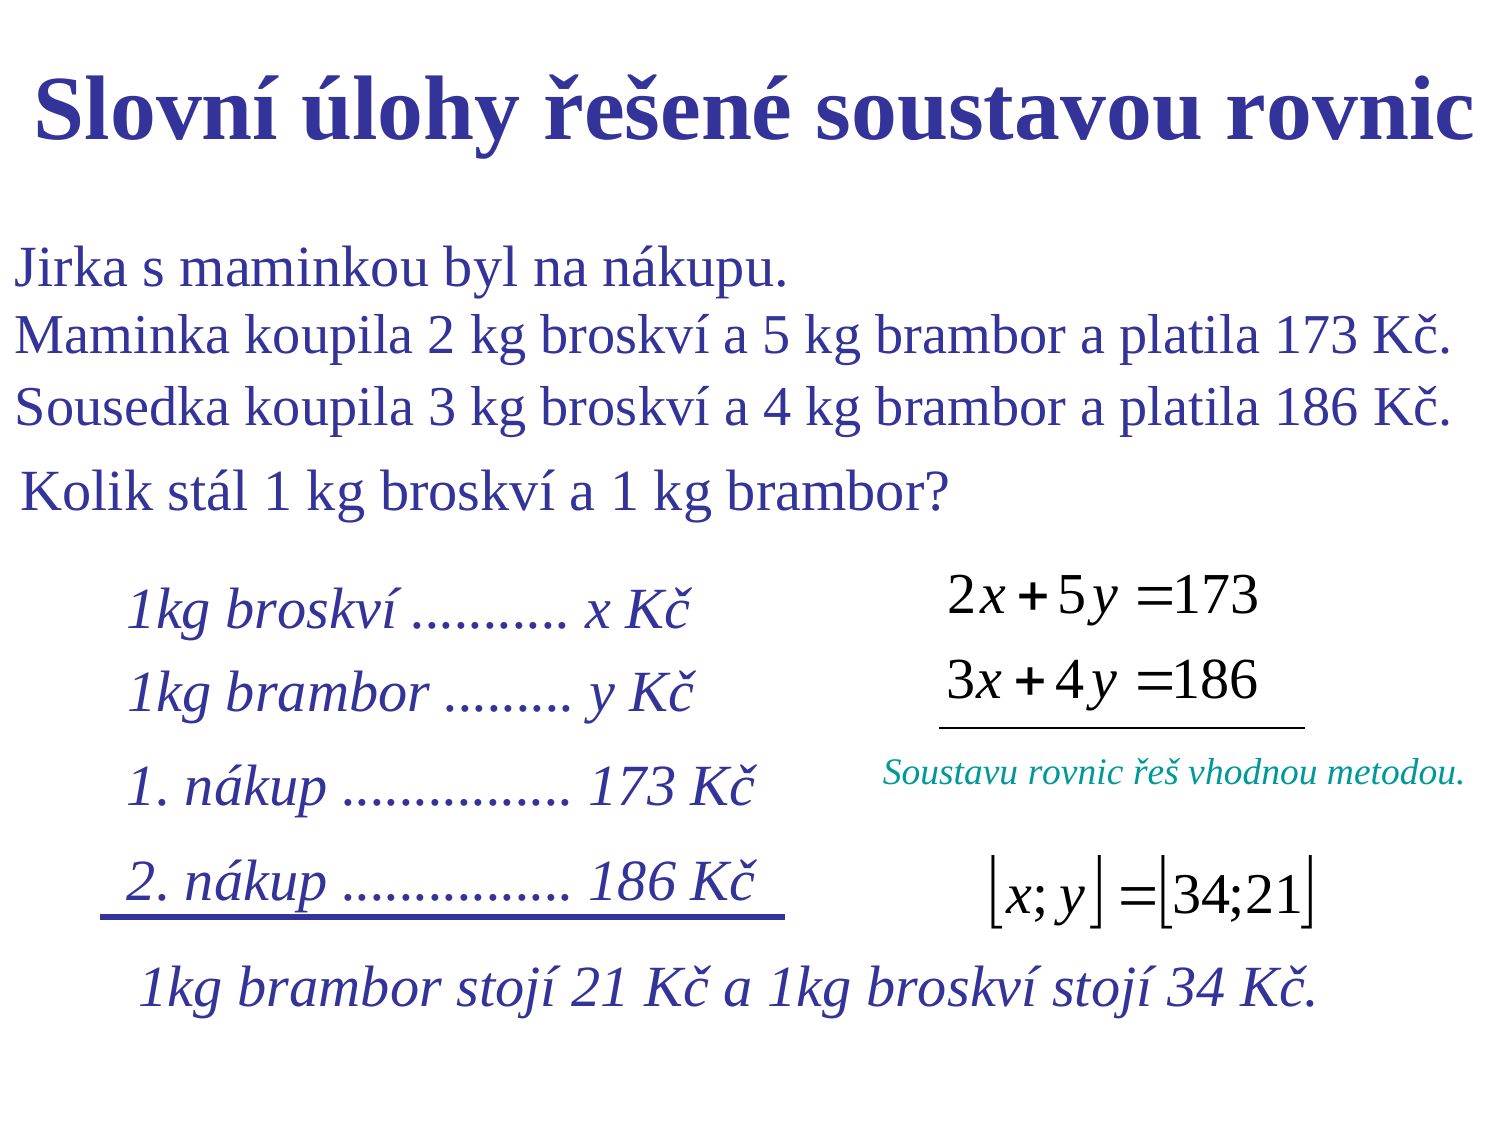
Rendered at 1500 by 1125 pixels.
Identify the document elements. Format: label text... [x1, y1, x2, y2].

chart [939, 560, 1269, 639]
text_box 1. nákup ................ 173 Kč [112, 739, 916, 826]
text_box 1kg brambor ......... y Kč [112, 645, 727, 731]
text_box Jirka s maminkou byl na nákupu. [0, 219, 845, 289]
chart [981, 855, 1321, 938]
text_box Soustavu rovnic řeš vhodnou metodou. [868, 739, 1500, 801]
text_box 1kg brambor stojí 21 Kč a 1kg broskví stojí 34 Kč. [123, 940, 1459, 1027]
text_box Maminka koupila 2 kg broskví a 5 kg brambor a platila 173 Kč. [0, 289, 1500, 361]
text_box 2. nákup ................ 186 Kč [112, 834, 916, 920]
text_box 1kg broskví ........... x Kč [112, 562, 751, 648]
text_box Slovní úlohy řešené soustavou rovnic [5, 8, 1500, 197]
text_box Sousedka koupila 3 kg broskví a 4 kg brambor a platila 186 Kč. [0, 361, 1500, 445]
chart [939, 645, 1269, 723]
text_box Kolik stál 1 kg broskví a 1 kg brambor? [5, 444, 1465, 530]
